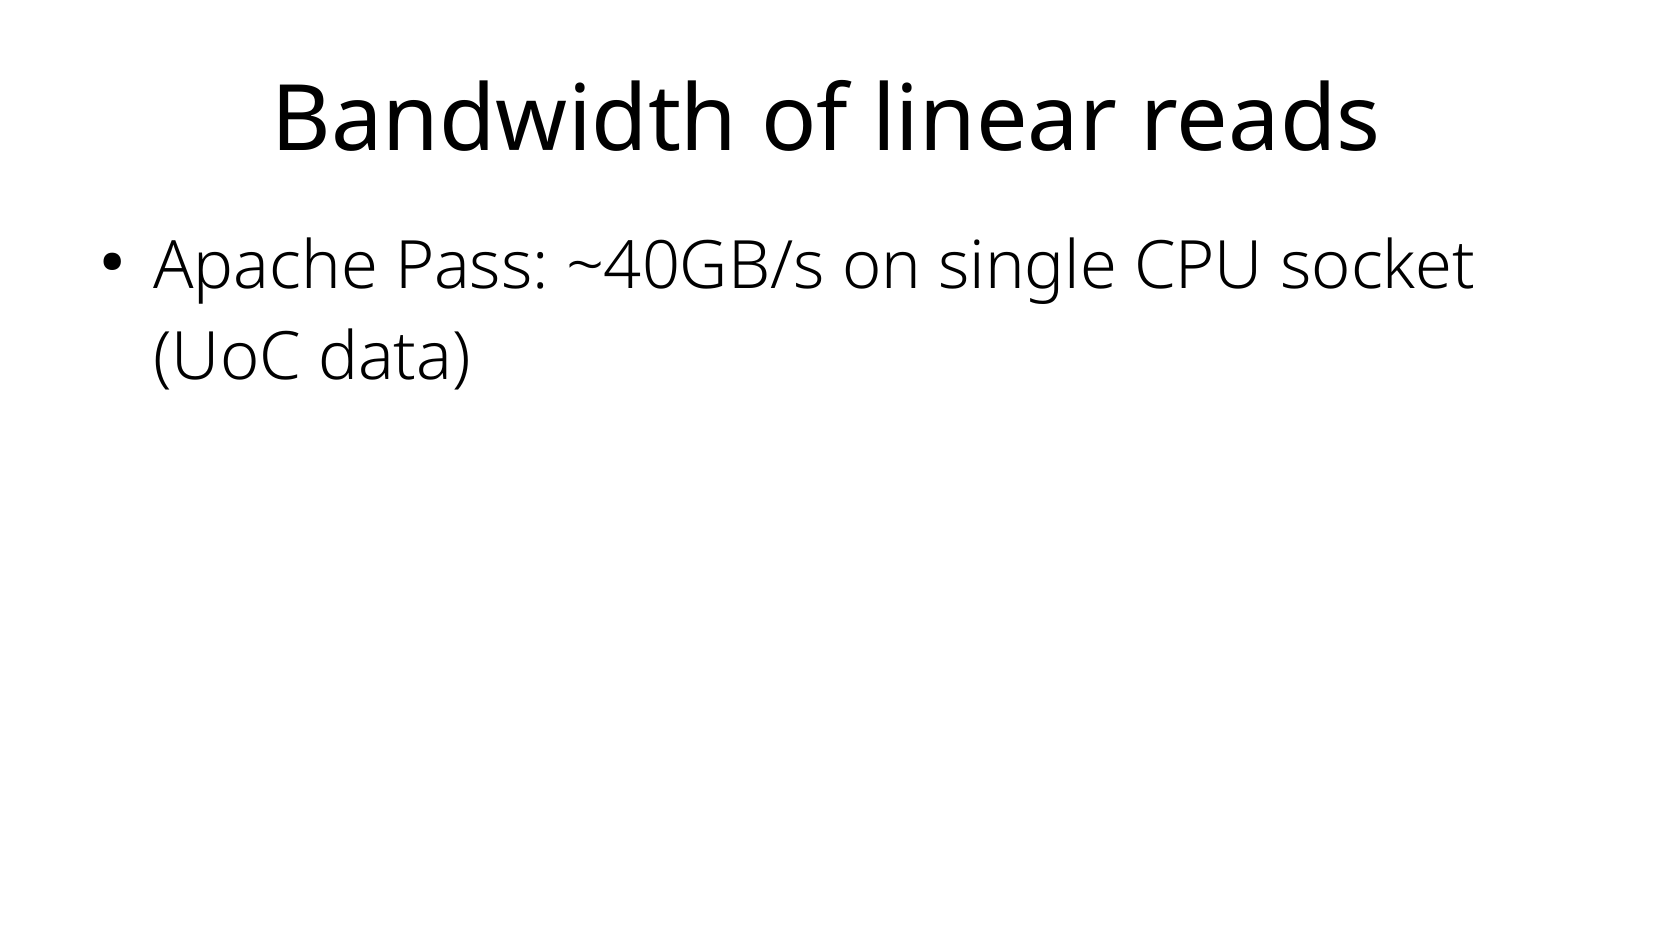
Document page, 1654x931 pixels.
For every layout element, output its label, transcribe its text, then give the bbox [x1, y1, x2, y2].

title Bandwidth of linear reads [82, 37, 1571, 193]
list Apache Pass: ~40GB/s on single CPU socket (UoC data) [82, 217, 1571, 758]
